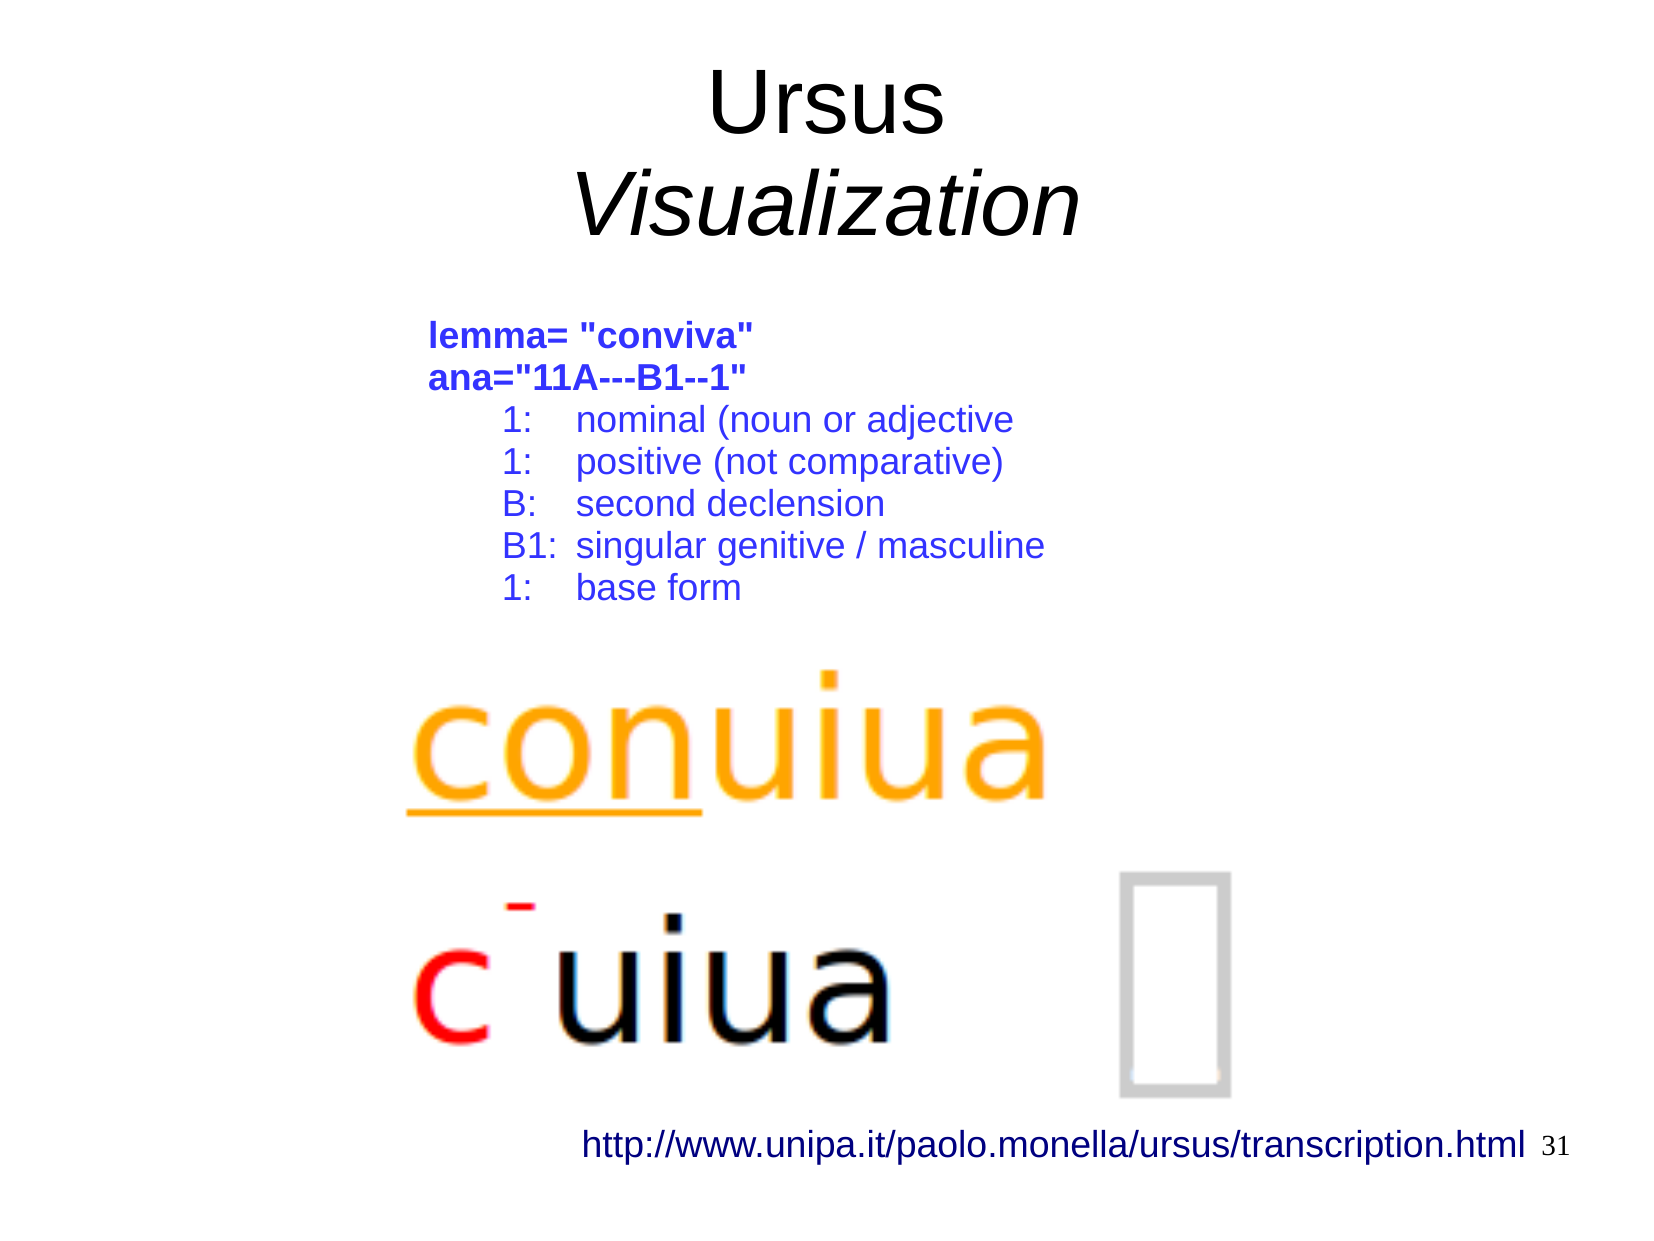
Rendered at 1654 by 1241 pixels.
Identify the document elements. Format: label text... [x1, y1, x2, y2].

picture [380, 414, 1274, 1134]
text_box lemma= "conviva" ana="11A---B1--1" 1: nominal (noun or adjective 1: positive (not comparative) B: second declension B1: singular genitive / masculine 1: base form [413, 307, 1300, 658]
title Ursus Visualization [82, 49, 1571, 257]
text_box http://www.unipa.it/paolo.monella/ursus/transcription.html [566, 1116, 1548, 1216]
